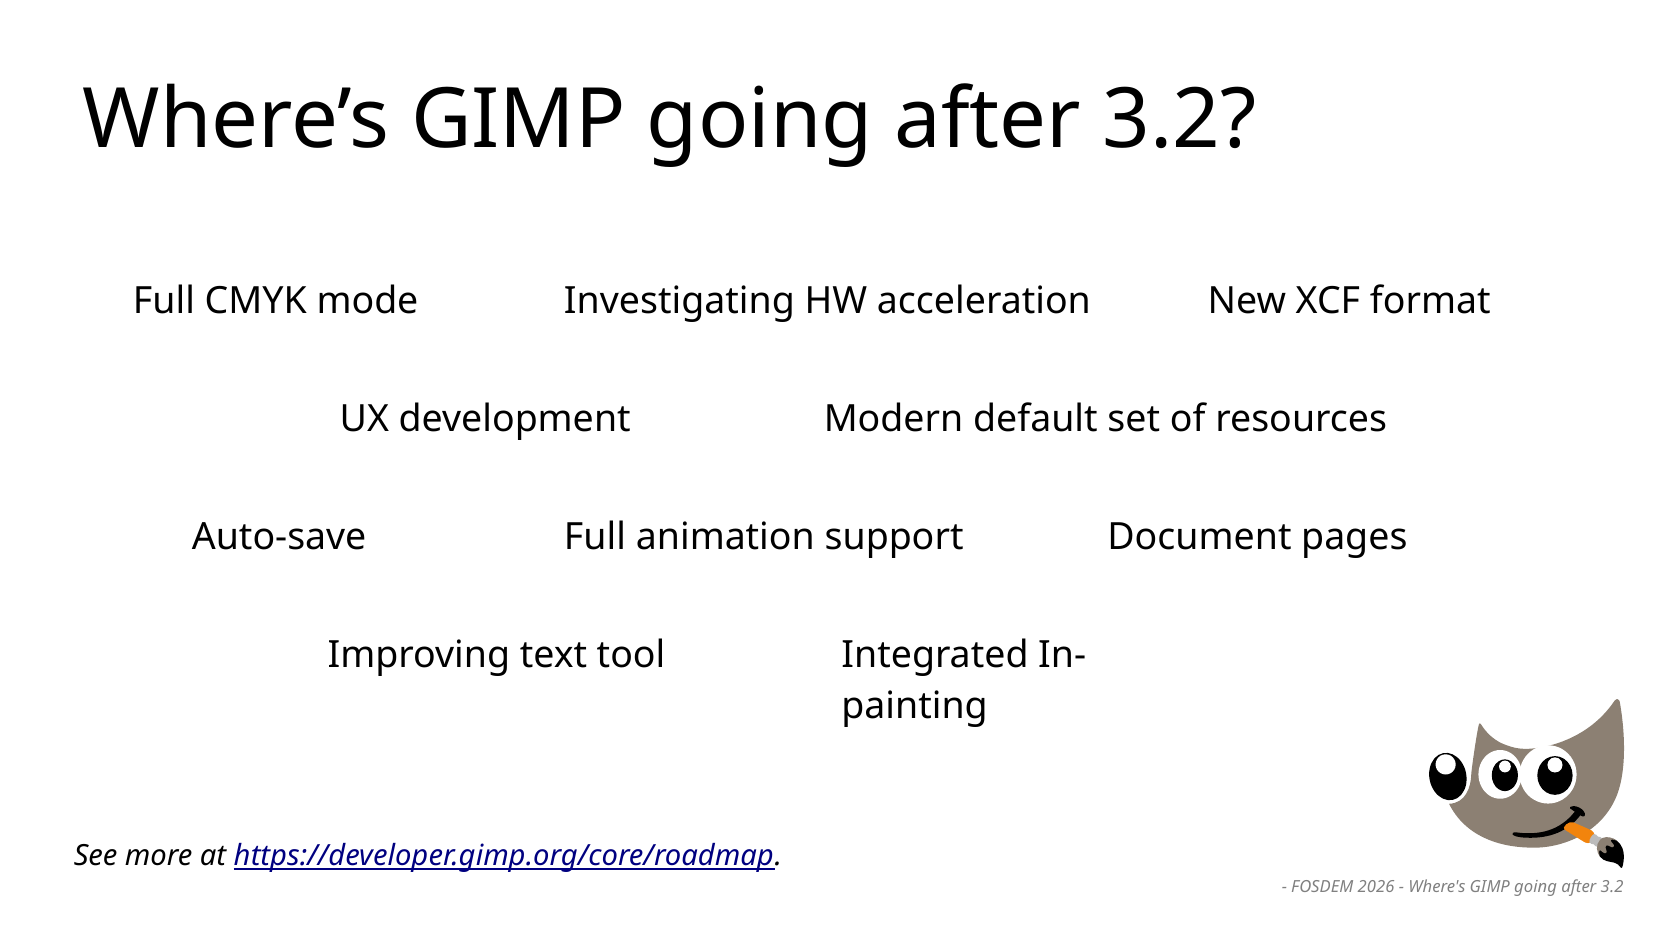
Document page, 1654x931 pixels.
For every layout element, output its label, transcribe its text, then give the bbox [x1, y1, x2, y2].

text_box Auto-save [177, 501, 384, 568]
text_box Investigating HW acceleration [549, 265, 1152, 355]
text_box See more at https://developer.gimp.org/core/roadmap. [59, 826, 857, 886]
text_box Document pages [1092, 501, 1447, 591]
text_box Full CMYK mode [118, 265, 443, 332]
text_box UX development [324, 383, 650, 450]
title Where’s GIMP going after 3.2? [82, 37, 1571, 193]
text_box Improving text tool [312, 620, 739, 709]
text_box New XCF format [1192, 265, 1518, 332]
text_box Integrated In-painting [826, 620, 1241, 686]
text_box Full animation support [549, 501, 1034, 568]
text_box Modern default set of resources [809, 383, 1418, 450]
